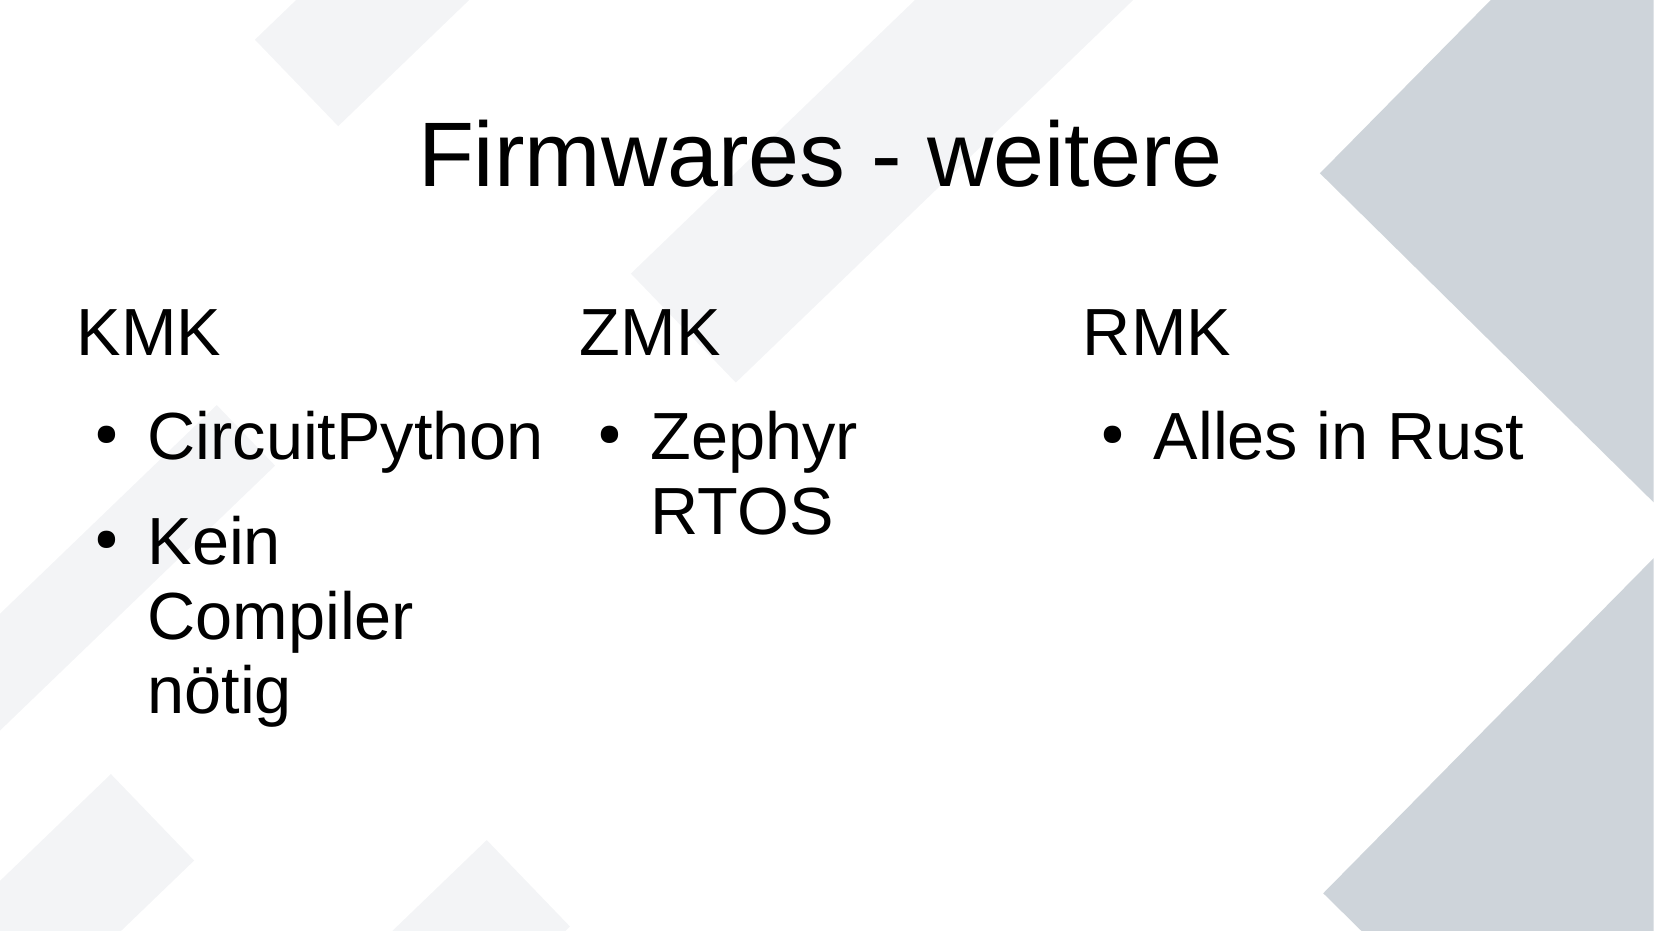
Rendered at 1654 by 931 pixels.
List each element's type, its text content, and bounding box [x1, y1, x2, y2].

title Firmwares - weitere [76, 76, 1565, 233]
list KMK CircuitPython Kein Compiler nötig [76, 295, 556, 857]
list RMK Alles in Rust [1083, 295, 1563, 827]
list ZMK Zephyr RTOS [579, 295, 1060, 768]
